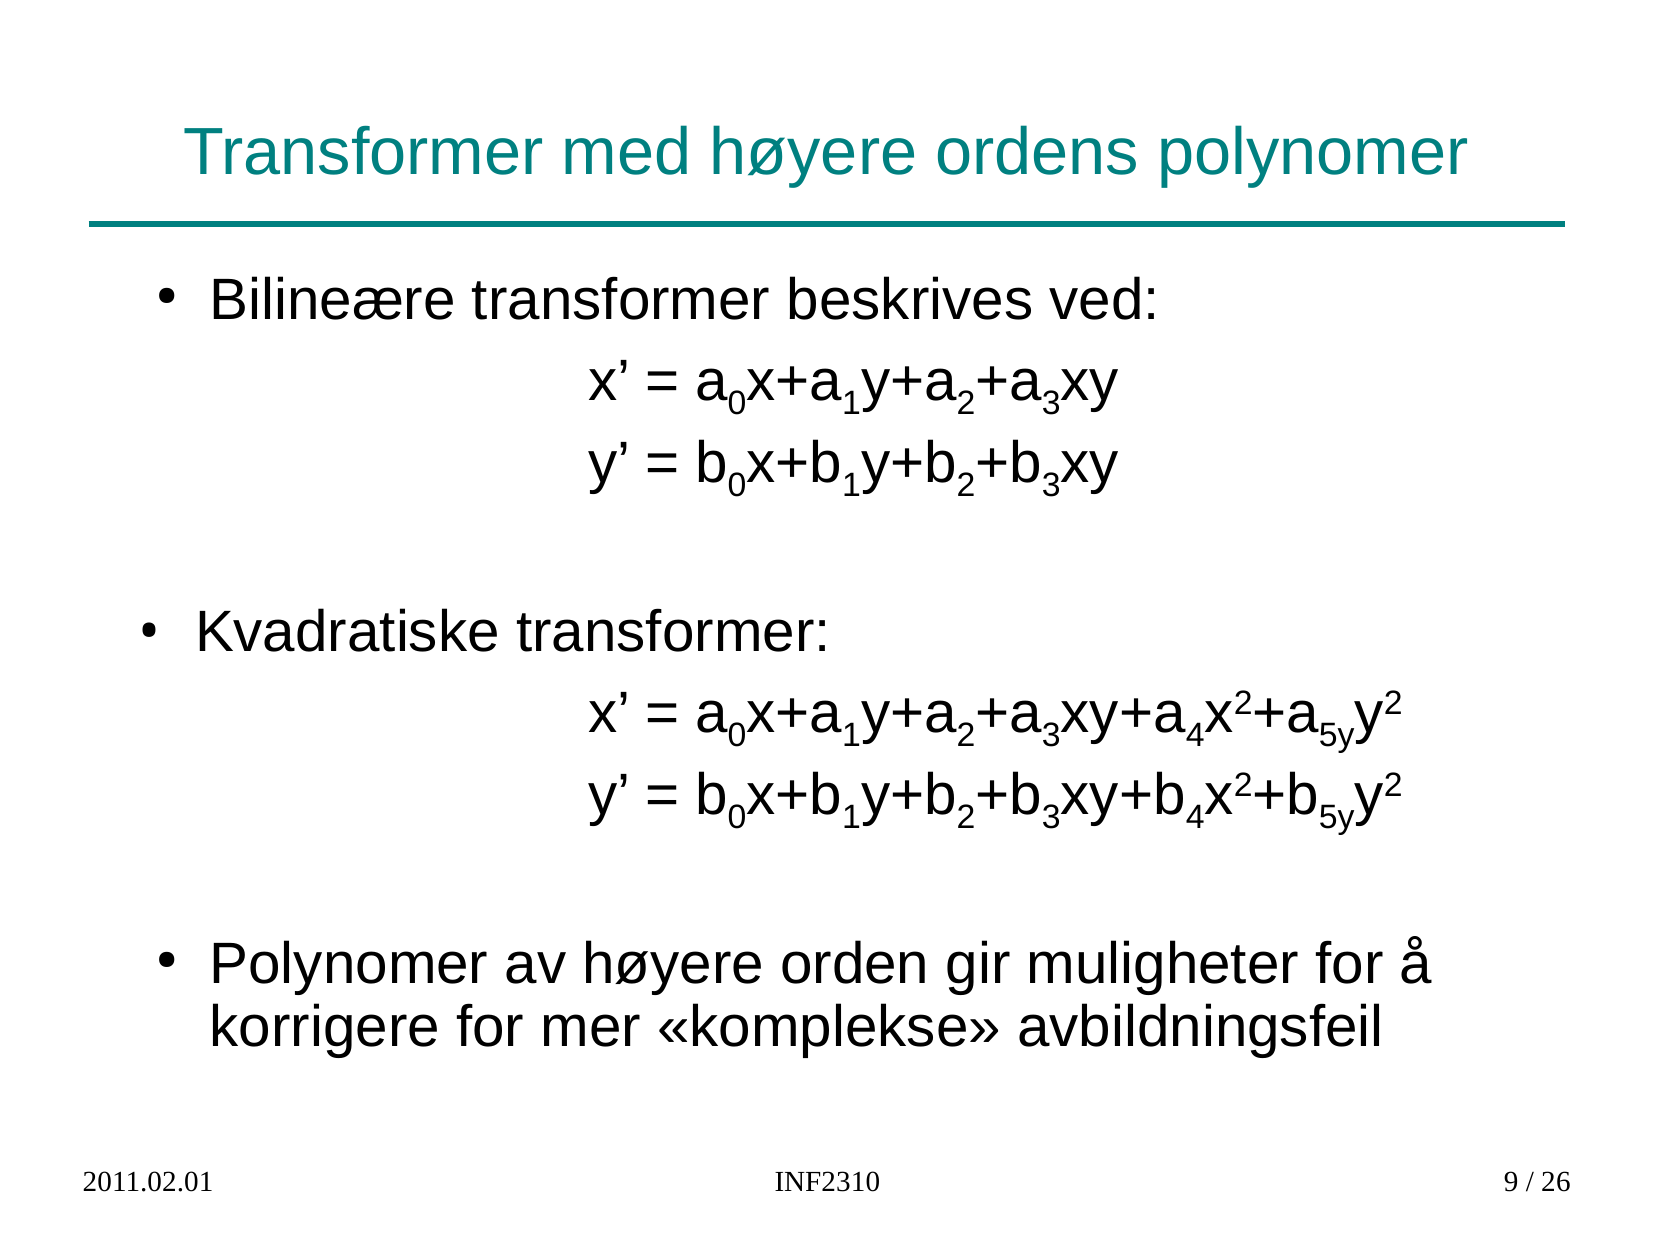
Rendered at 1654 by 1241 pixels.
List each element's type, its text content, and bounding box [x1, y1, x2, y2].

list Bilineære transformer beskrives ved: x’ = a0x+a1y+a2+a3xy y’ = b0x+b1y+b2+b3xy Kvadratiske transformer: x’ = a0x+a1y+a2+a3xy+a4x2+a5yy2 y’ = b0x+b1y+b2+b3xy+b4x2+b5yy2 Polynomer av høyere orden gir muligheter for å korrigere for mer «komplekse» avbildningsfeil [123, 179, 1530, 1152]
title Transformer med høyere ordens polynomer [123, 50, 1530, 179]
